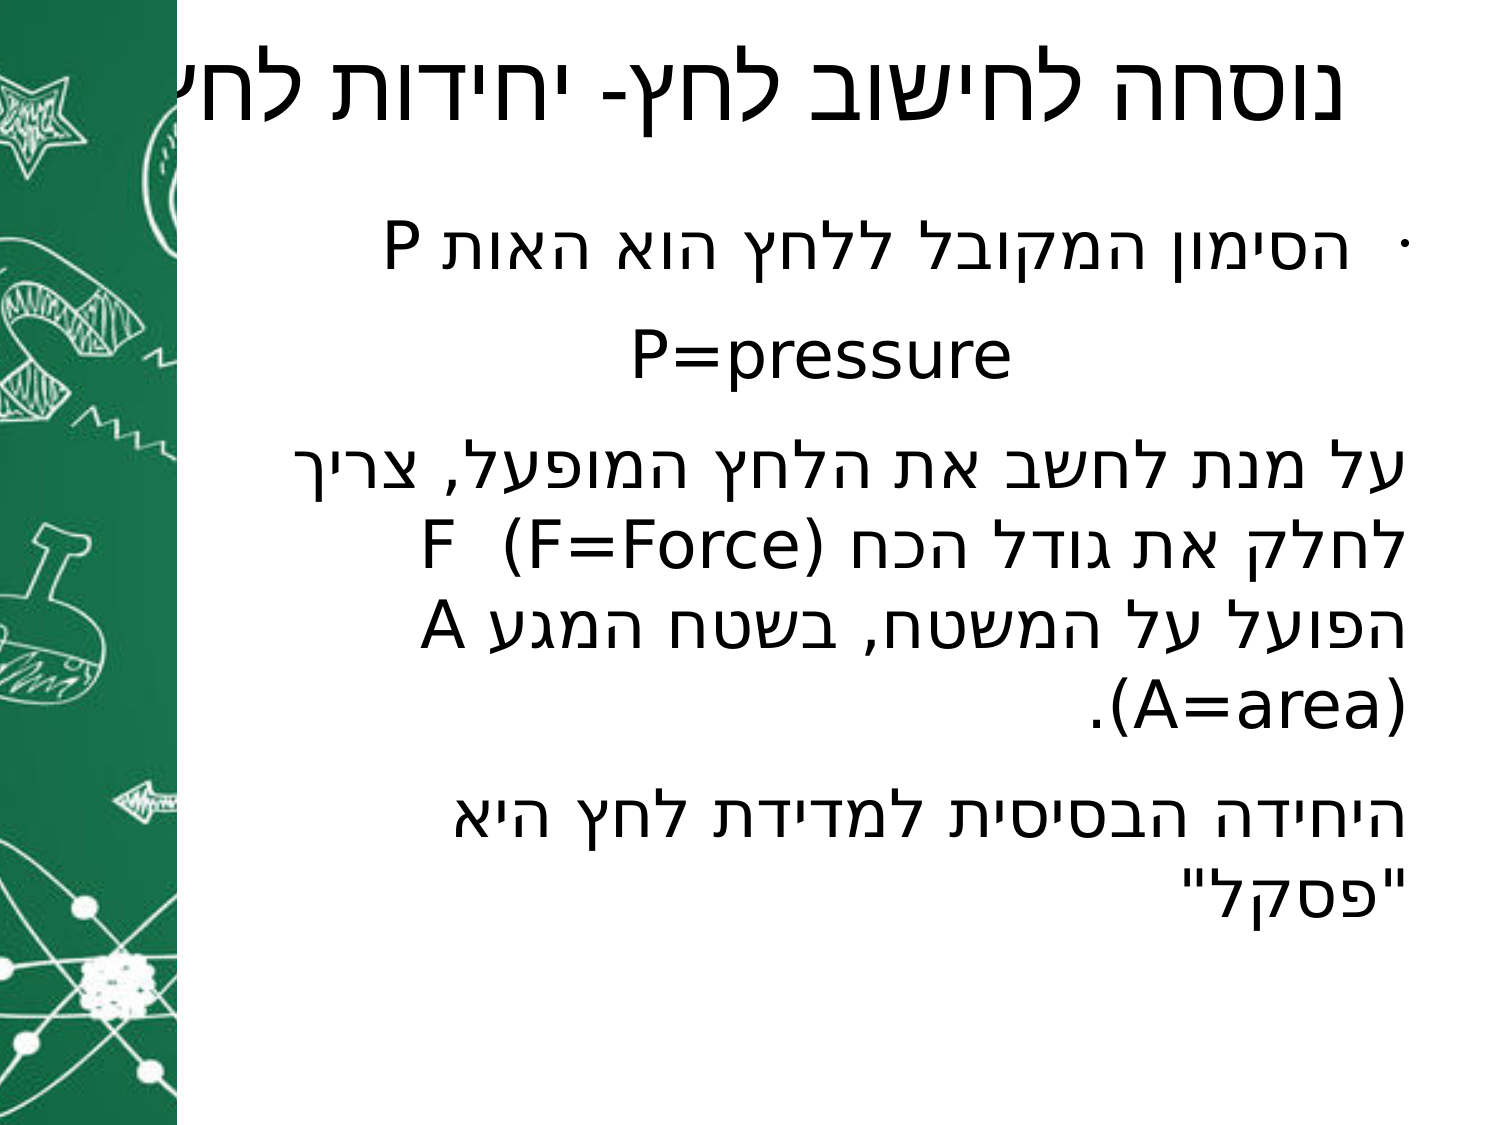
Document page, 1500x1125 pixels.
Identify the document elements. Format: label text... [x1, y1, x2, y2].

picture [0, 0, 177, 1125]
title נוסחה לחישוב לחץ- יחידות לחץ [177, 21, 1425, 173]
list הסימון המקובל ללחץ הוא האות P P=pressure על מנת לחשב את הלחץ המופעל, צריך לחלק את גודל הכח F (F=Force) הפועל על המשטח, בשטח המגע A (A=area). היחידה הבסיסית למדידת לחץ היא "פסקל" [218, 195, 1425, 1105]
